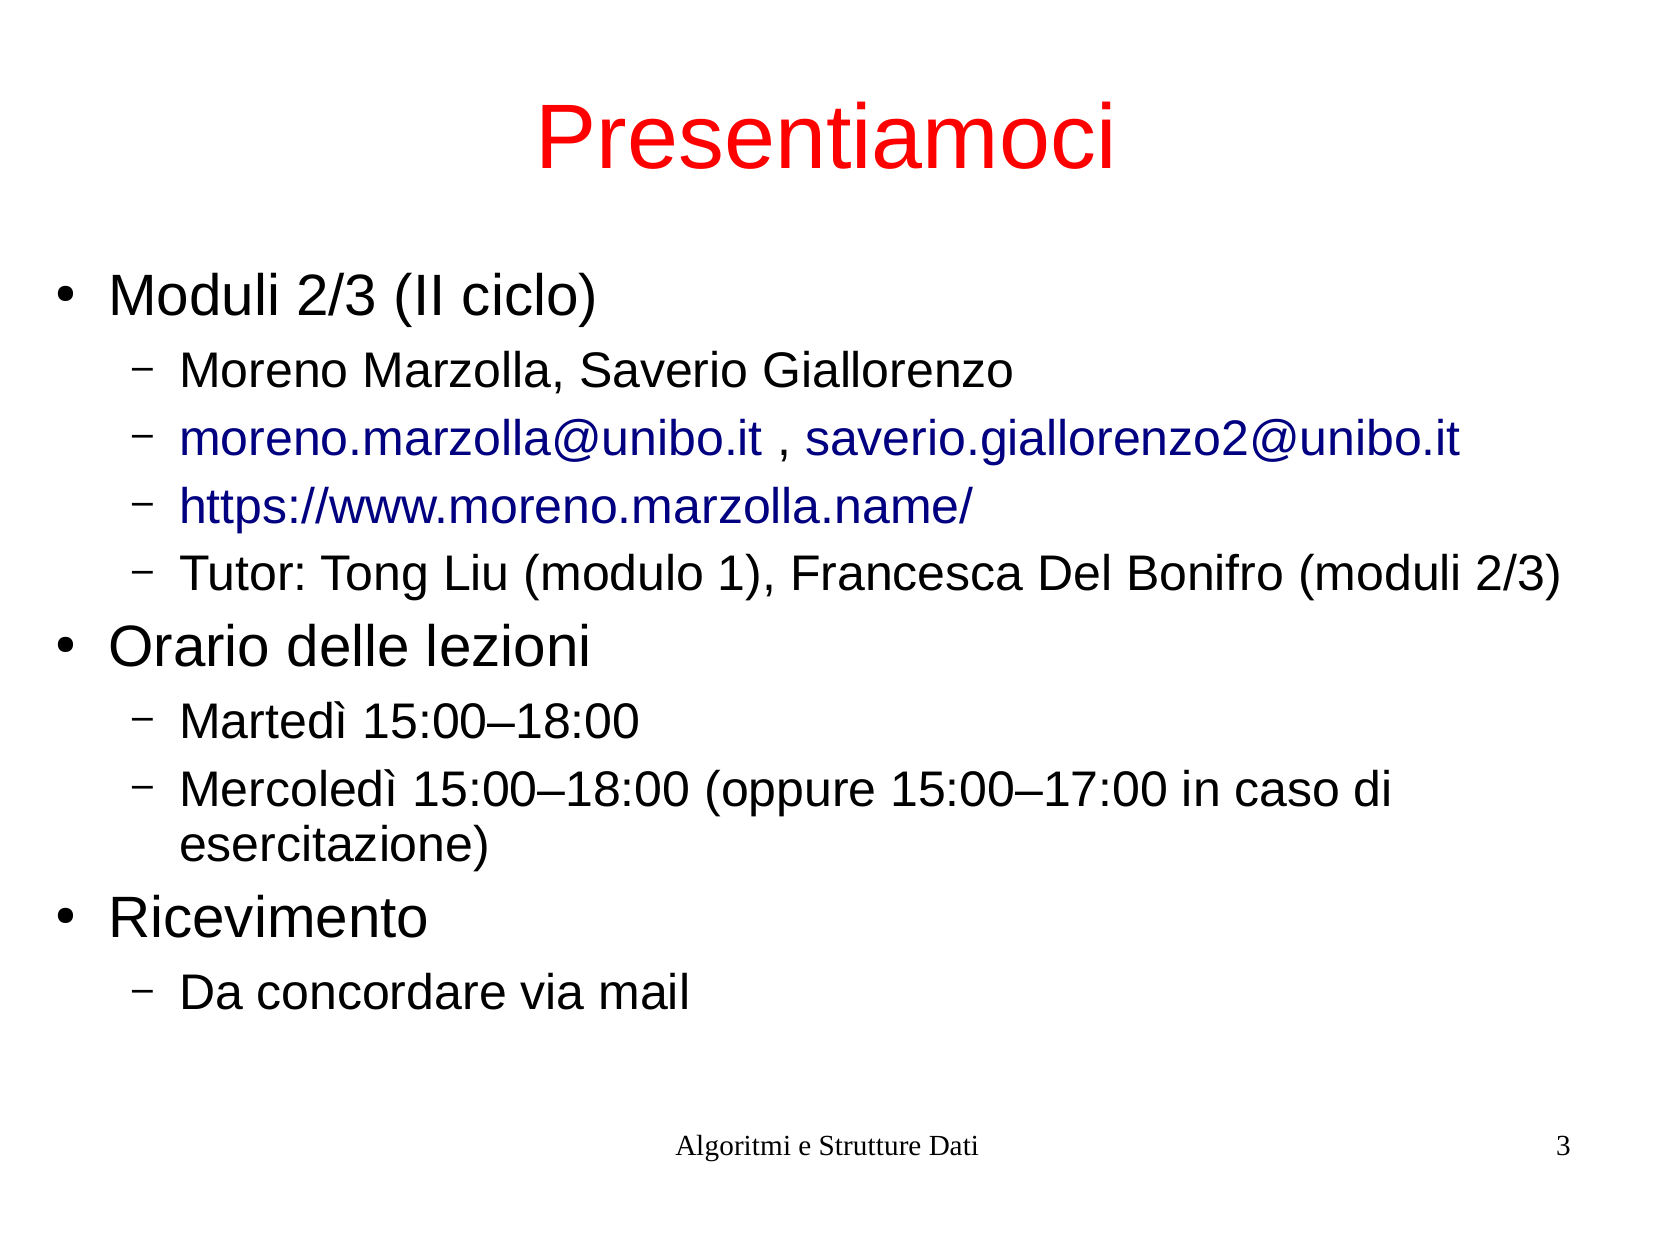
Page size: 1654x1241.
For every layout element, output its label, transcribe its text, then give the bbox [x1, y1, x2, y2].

title Presentiamoci [82, 49, 1571, 226]
list Moduli 2/3 (II ciclo) Moreno Marzolla, Saverio Giallorenzo moreno.marzolla@unibo.it , saverio.giallorenzo2@unibo.it https://www.moreno.marzolla.name/ Tutor: Tong Liu (modulo 1), Francesca Del Bonifro (moduli 2/3) Orario delle lezioni Martedì 15:00–18:00 Mercoledì 15:00–18:00 (oppure 15:00–17:00 in caso di esercitazione) Ricevimento Da concordare via mail [37, 262, 1613, 1113]
